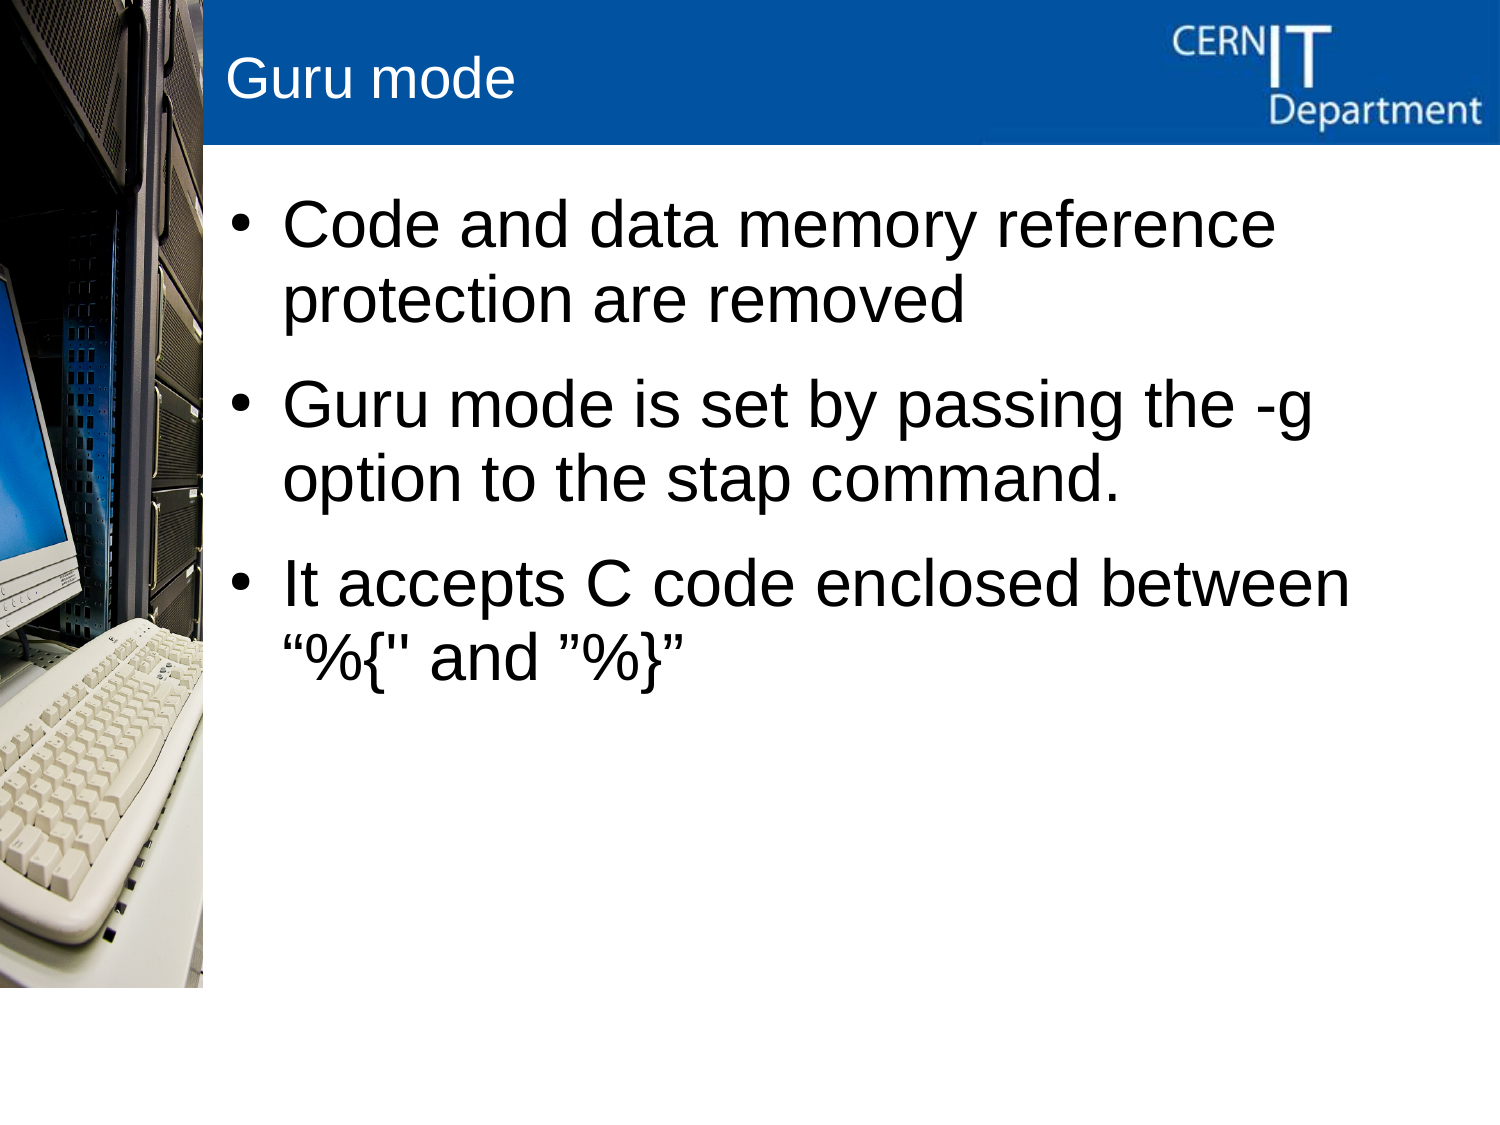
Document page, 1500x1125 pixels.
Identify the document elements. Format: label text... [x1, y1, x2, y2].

title Guru mode [225, 44, 1088, 113]
picture [0, 0, 1500, 988]
list Code and data memory reference protection are removed Guru mode is set by passing the -g option to the stap command. It accepts C code enclosed between “%{'' and ”%}” [211, 187, 1449, 931]
